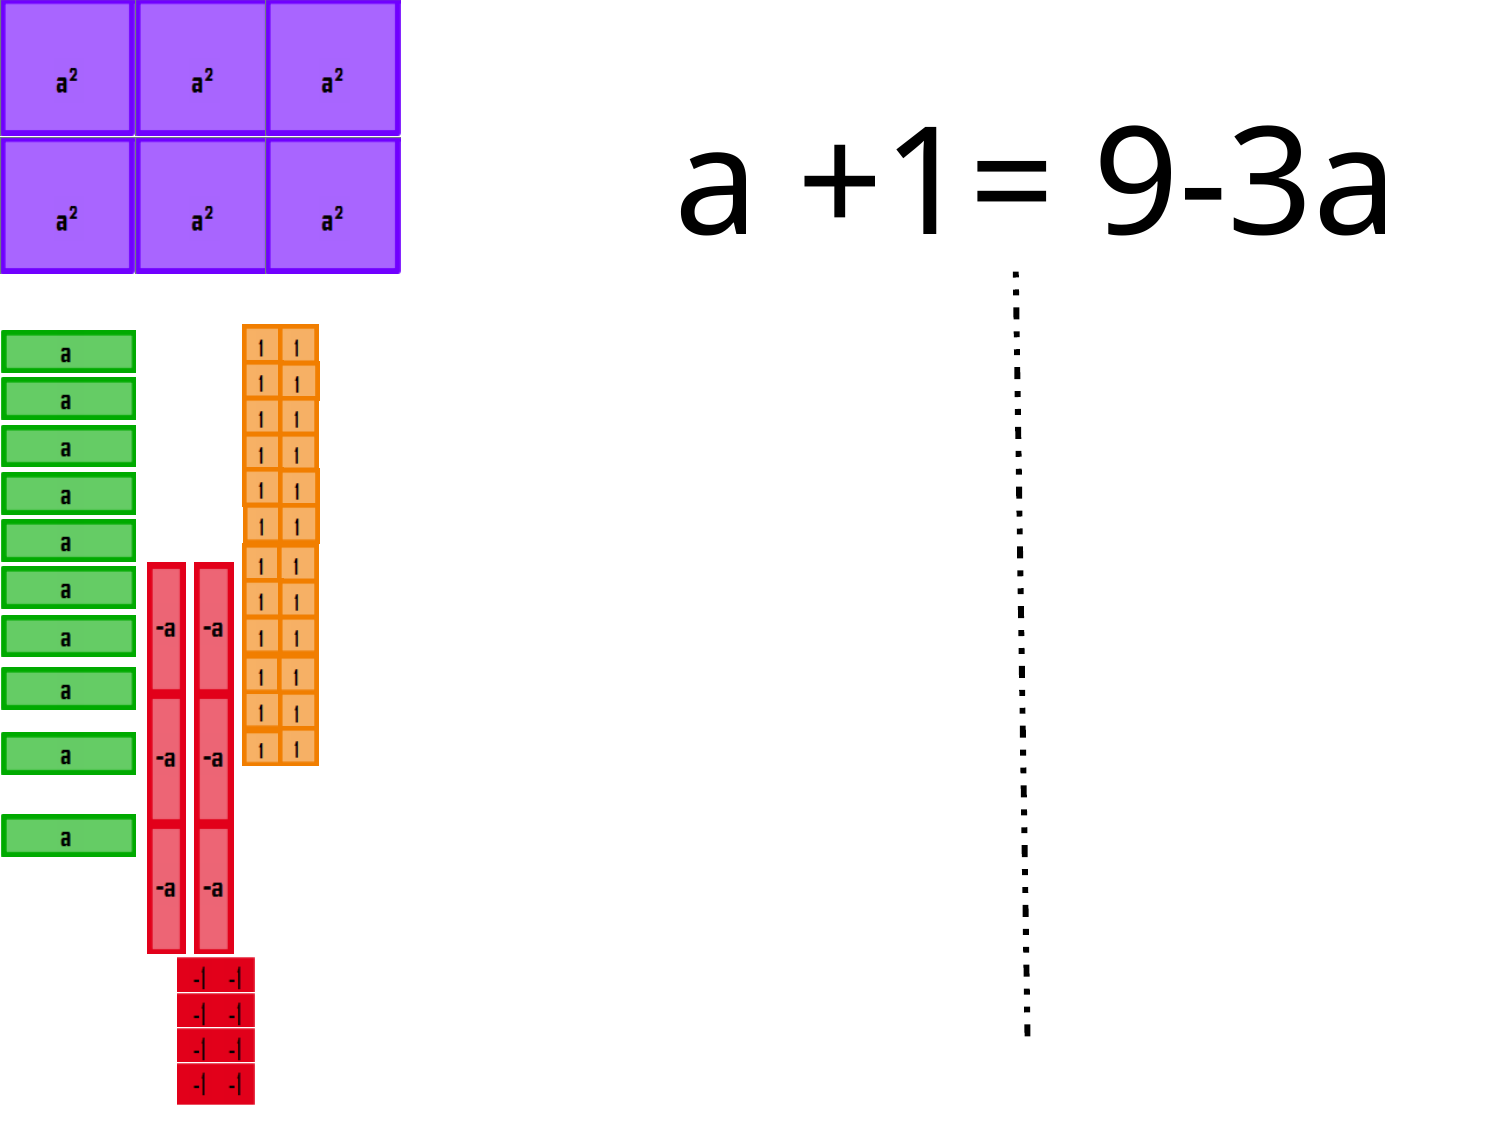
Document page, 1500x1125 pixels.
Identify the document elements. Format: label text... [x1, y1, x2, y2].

picture [0, 615, 136, 657]
picture [147, 562, 186, 954]
picture [0, 566, 136, 609]
picture [0, 519, 136, 562]
picture [0, 732, 136, 775]
picture [0, 377, 136, 420]
text_box a +1= 9-3a [659, 76, 1413, 272]
picture [242, 324, 320, 766]
picture [0, 814, 136, 857]
picture [0, 425, 136, 468]
picture [0, 472, 136, 515]
picture [194, 562, 234, 954]
picture [0, 330, 136, 373]
picture [0, 0, 401, 136]
picture [177, 956, 255, 1106]
picture [0, 667, 136, 710]
picture [0, 137, 401, 274]
